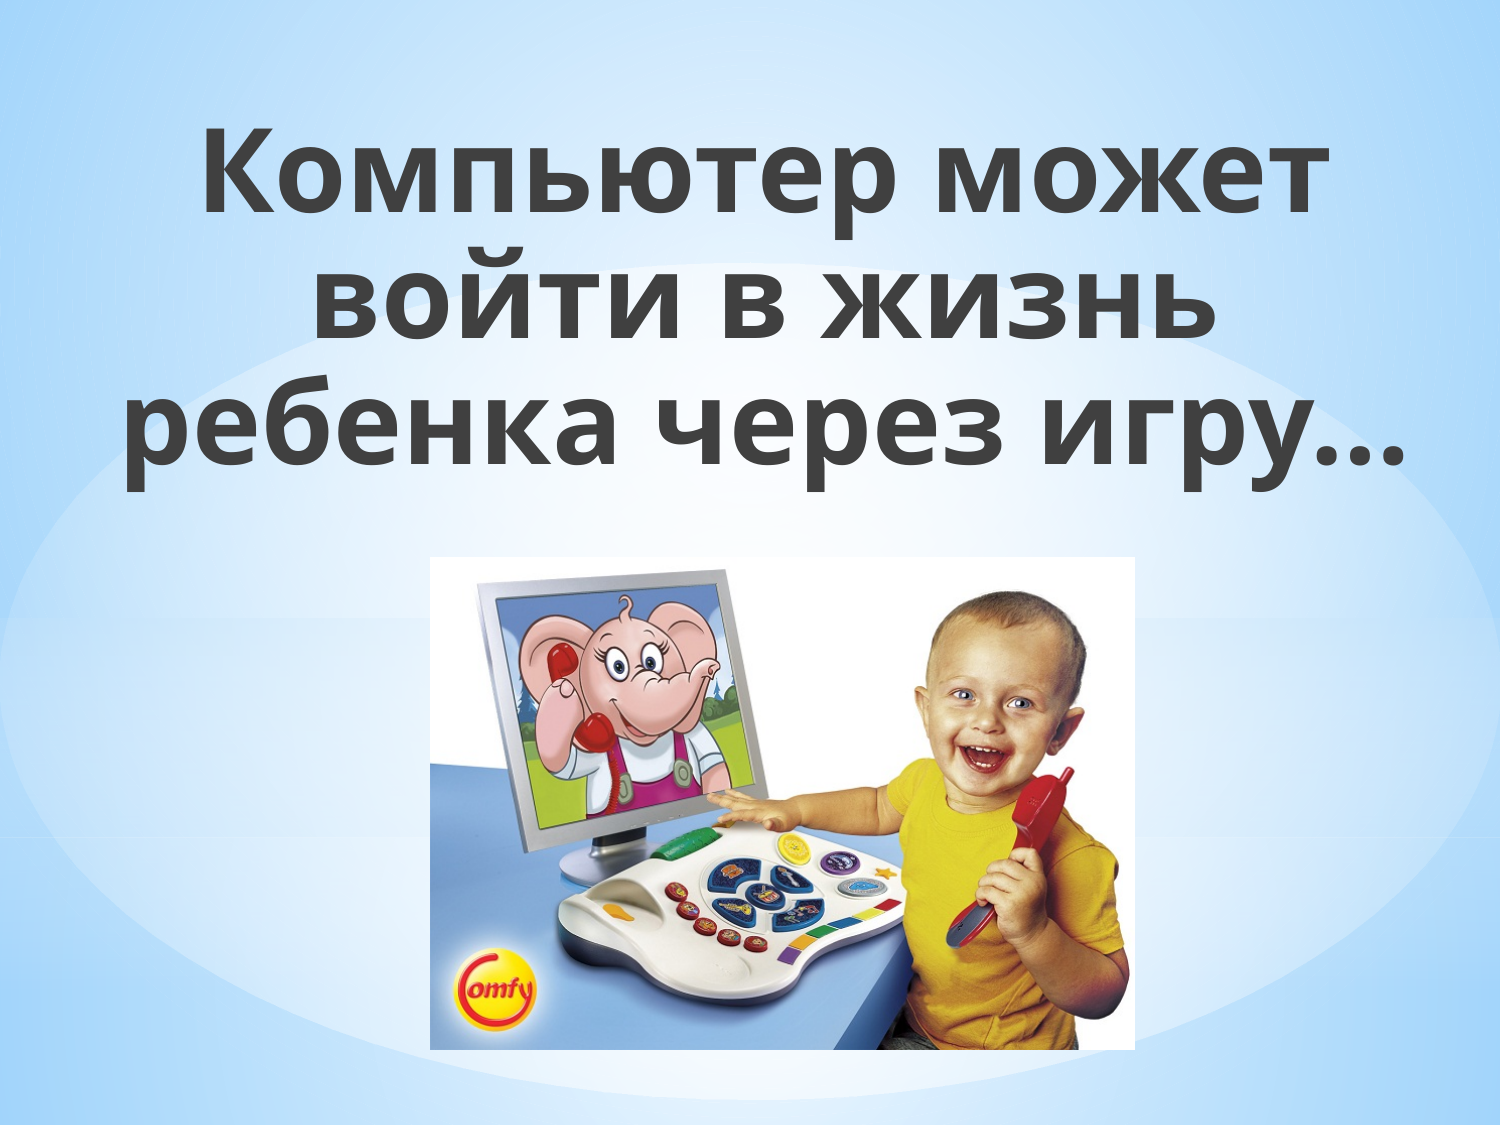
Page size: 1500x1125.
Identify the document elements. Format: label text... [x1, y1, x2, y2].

list Компьютер может войти в жизнь ребенка через игру… [76, 103, 1452, 558]
picture [430, 557, 1135, 1050]
